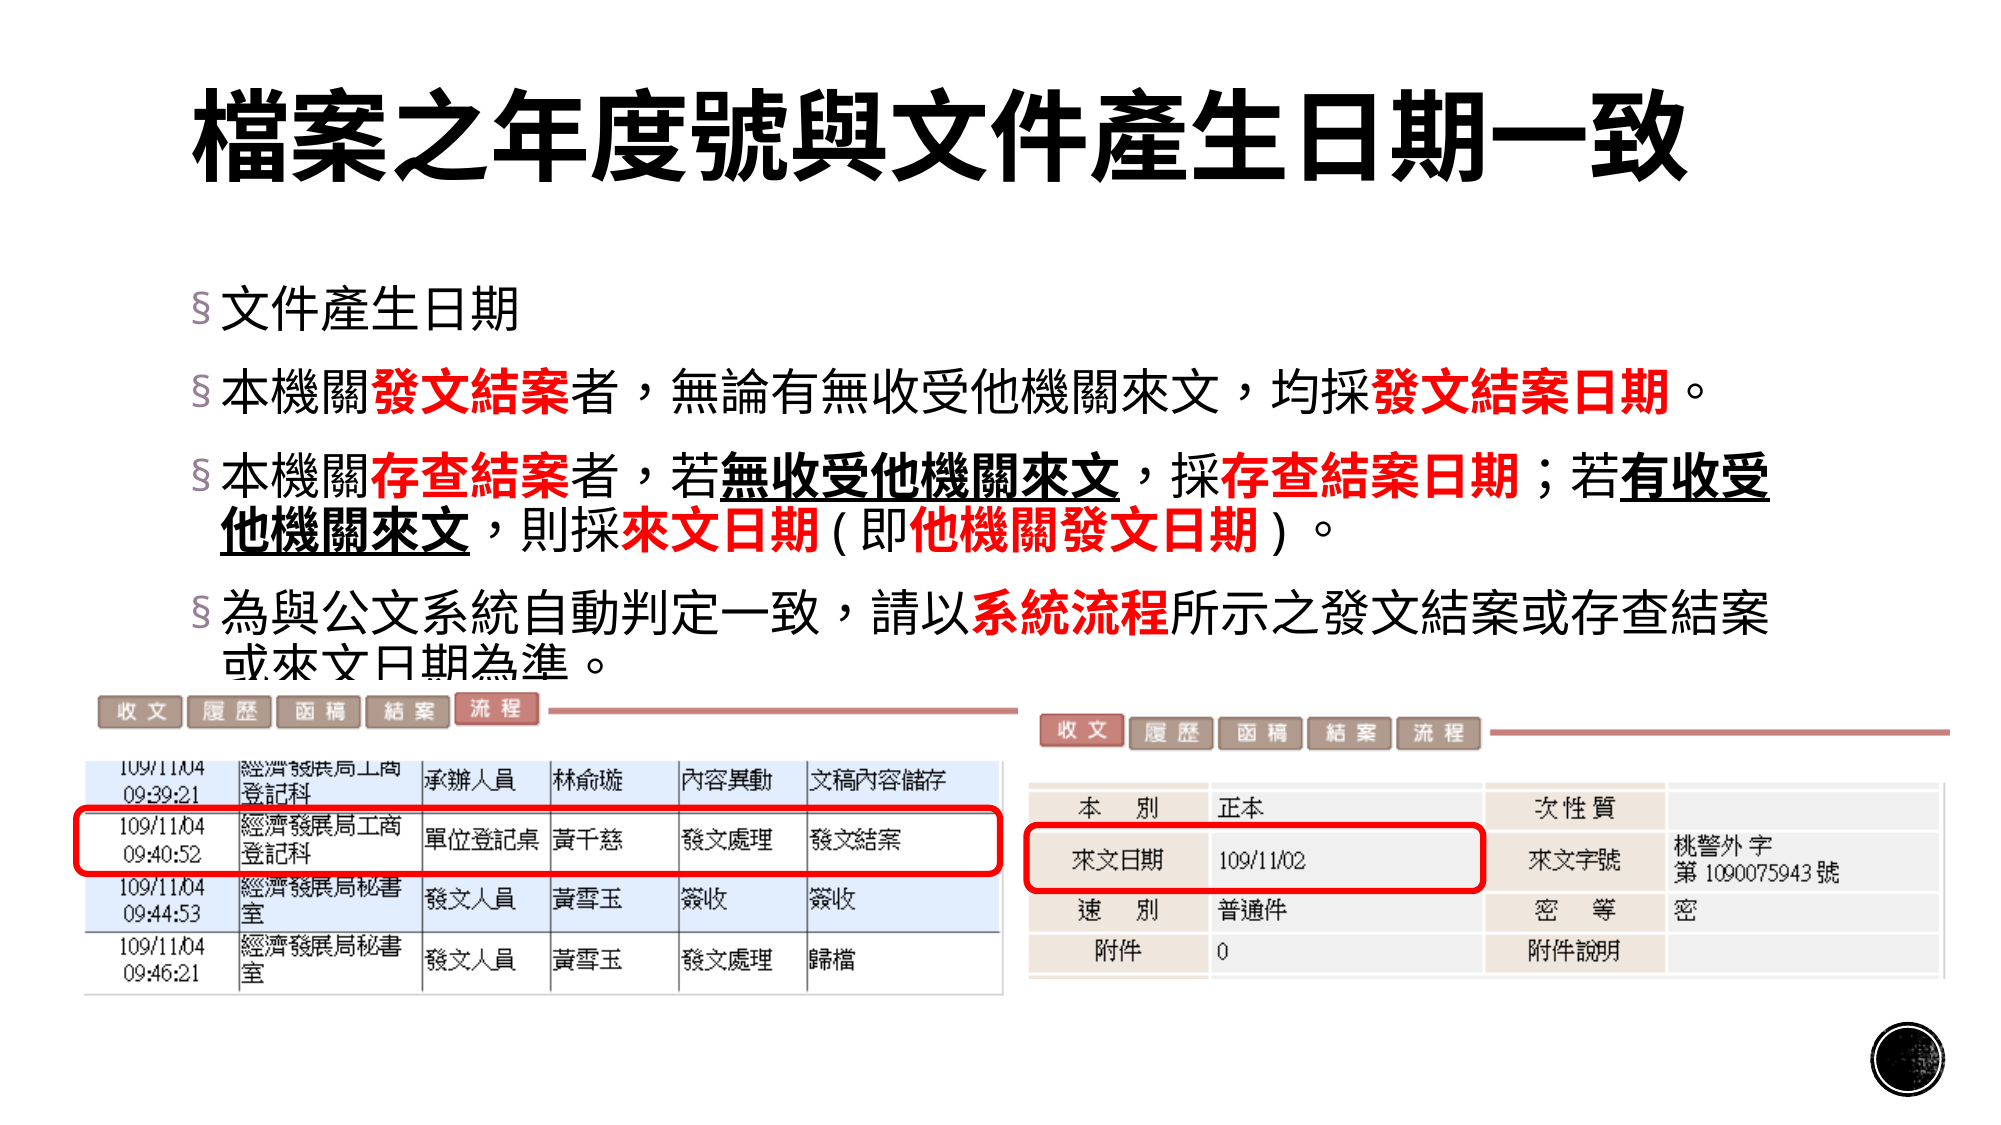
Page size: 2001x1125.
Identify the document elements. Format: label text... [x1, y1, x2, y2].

picture [1030, 829, 1480, 887]
picture [1026, 703, 1950, 979]
picture [1870, 1021, 1946, 1097]
title 檔案之年度號與文件產生日期一致 [175, 79, 1826, 276]
picture [84, 811, 996, 870]
list 文件產生日期 本機關發文結案者，無論有無收受他機關來文，均採發文結案日期。 本機關存查結案者，若無收受他機關來文，採存查結案日期；若有收受他機關來文，則採來文日期(即他機關發文日期)。 為與公文系統自動判定一致，請以系統流程所示之發文結案或存查結案或來文日期為準。 [175, 276, 1826, 1013]
picture [84, 680, 1018, 1003]
